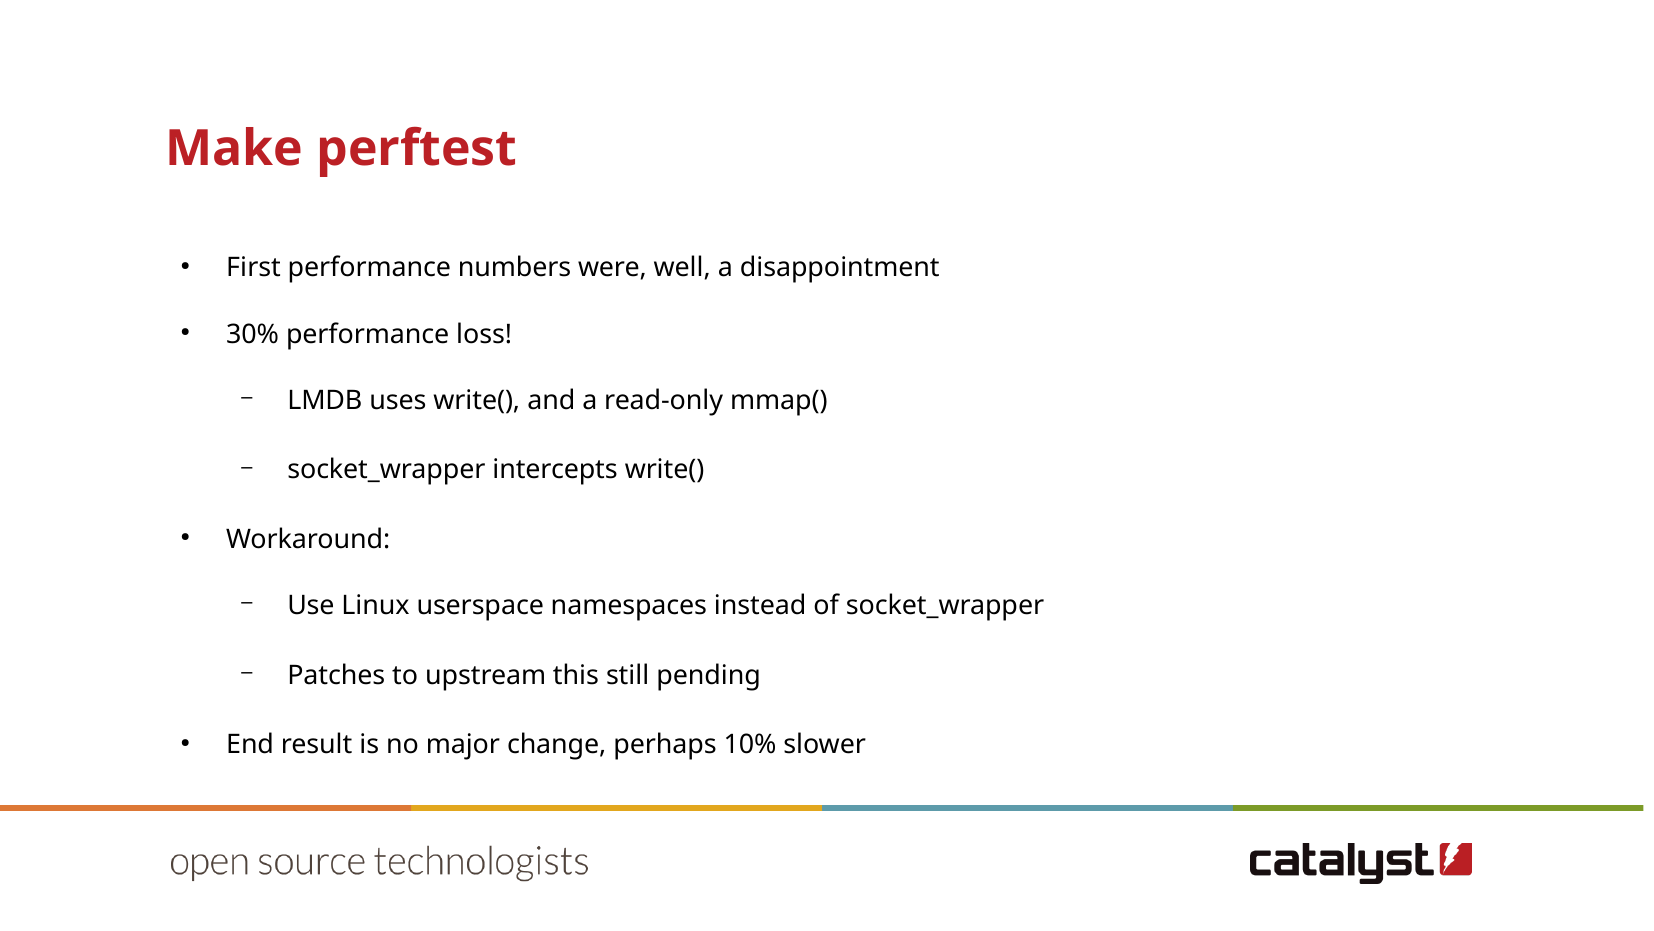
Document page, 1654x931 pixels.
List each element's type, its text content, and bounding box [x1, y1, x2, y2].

picture [0, 805, 1644, 884]
title Make perftest [165, 68, 1489, 224]
list First performance numbers were, well, a disappointment 30% performance loss! LMDB uses write(), and a read-only mmap() socket_wrapper intercepts write() Workaround: Use Linux userspace namespaces instead of socket_wrapper Patches to upstream this still pending End result is no major change, perhaps 10% slower [165, 230, 1489, 770]
